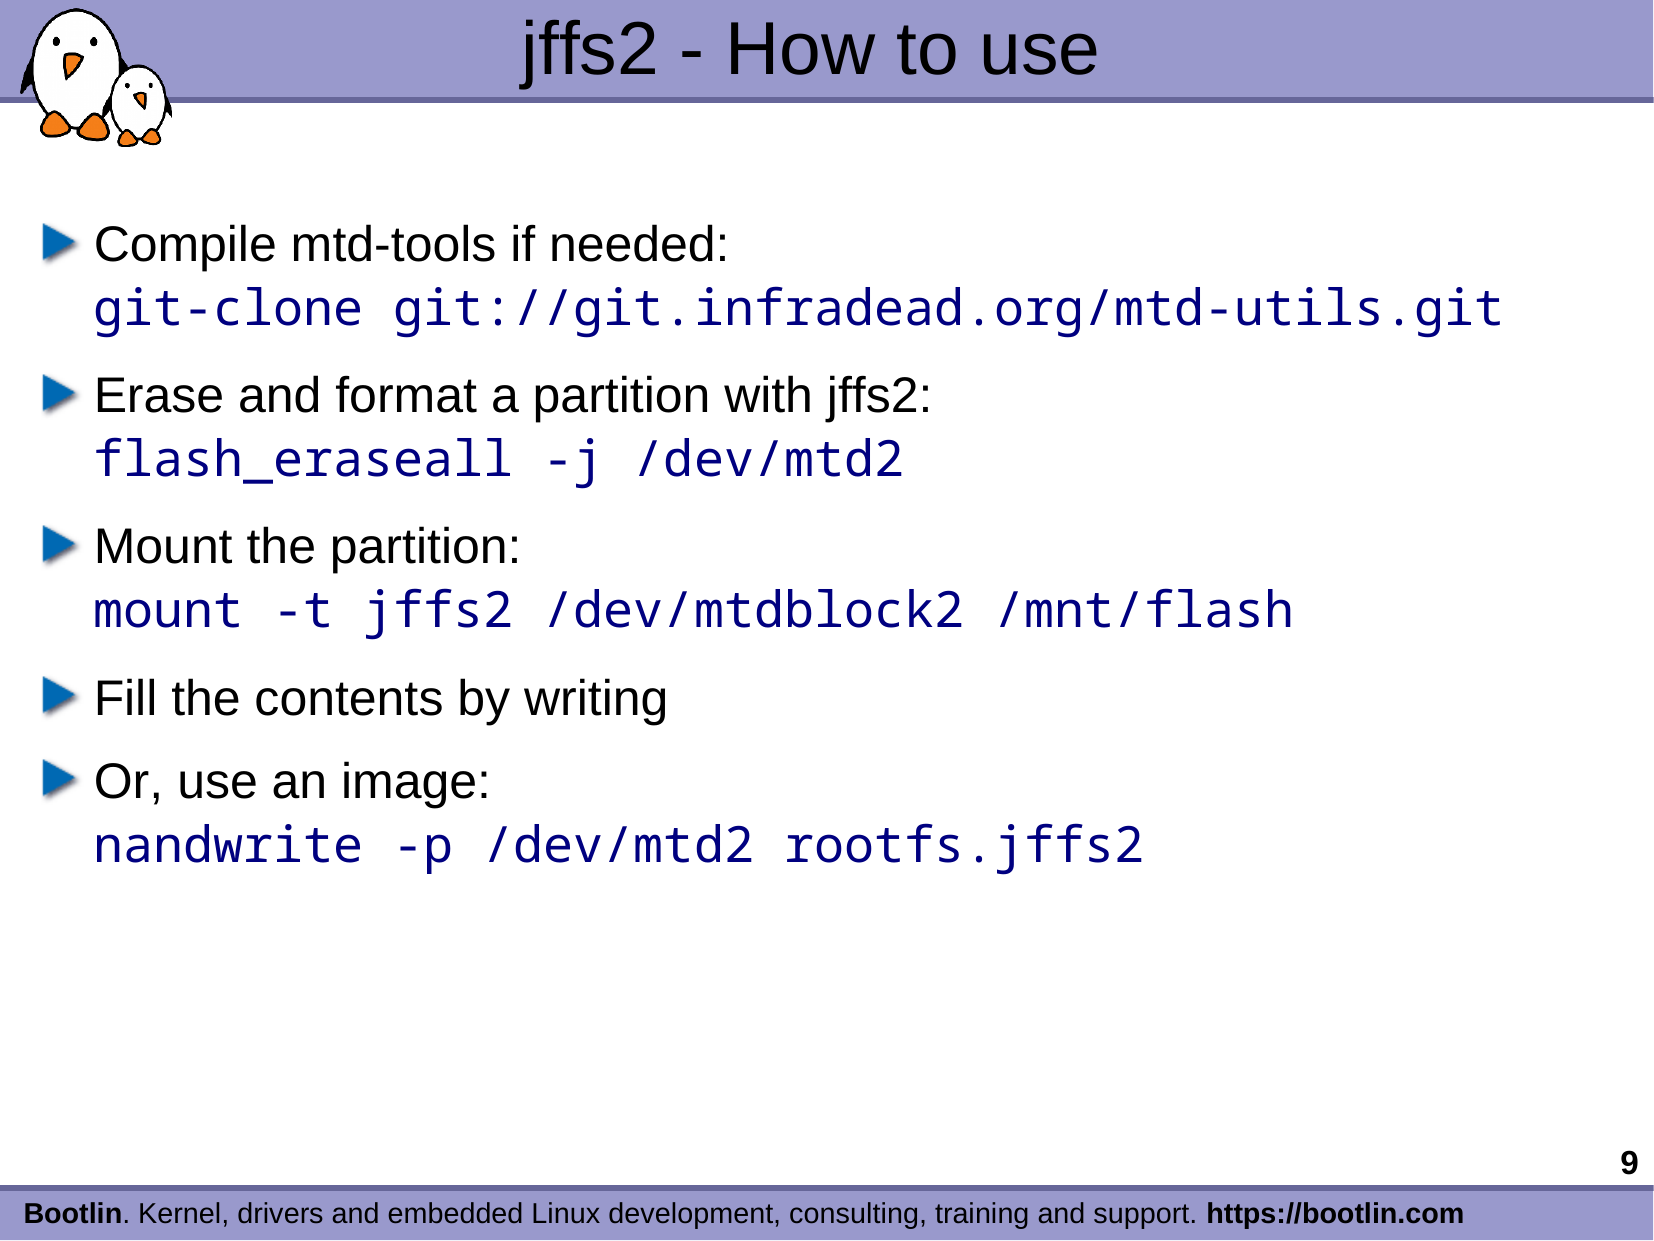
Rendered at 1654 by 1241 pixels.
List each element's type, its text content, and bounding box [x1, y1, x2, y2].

picture [20, 8, 172, 147]
title jffs2 - How to use [85, 0, 1538, 97]
list Compile mtd-tools if needed: git-clone git://git.infradead.org/mtd-utils.git Erase and format a partition with jffs2: flash_eraseall -j /dev/mtd2 Mount the partition: mount -t jffs2 /dev/mtdblock2 /mnt/flash Fill the contents by writing Or, use an image: nandwrite -p /dev/mtd2 rootfs.jffs2 [22, 216, 1572, 1066]
